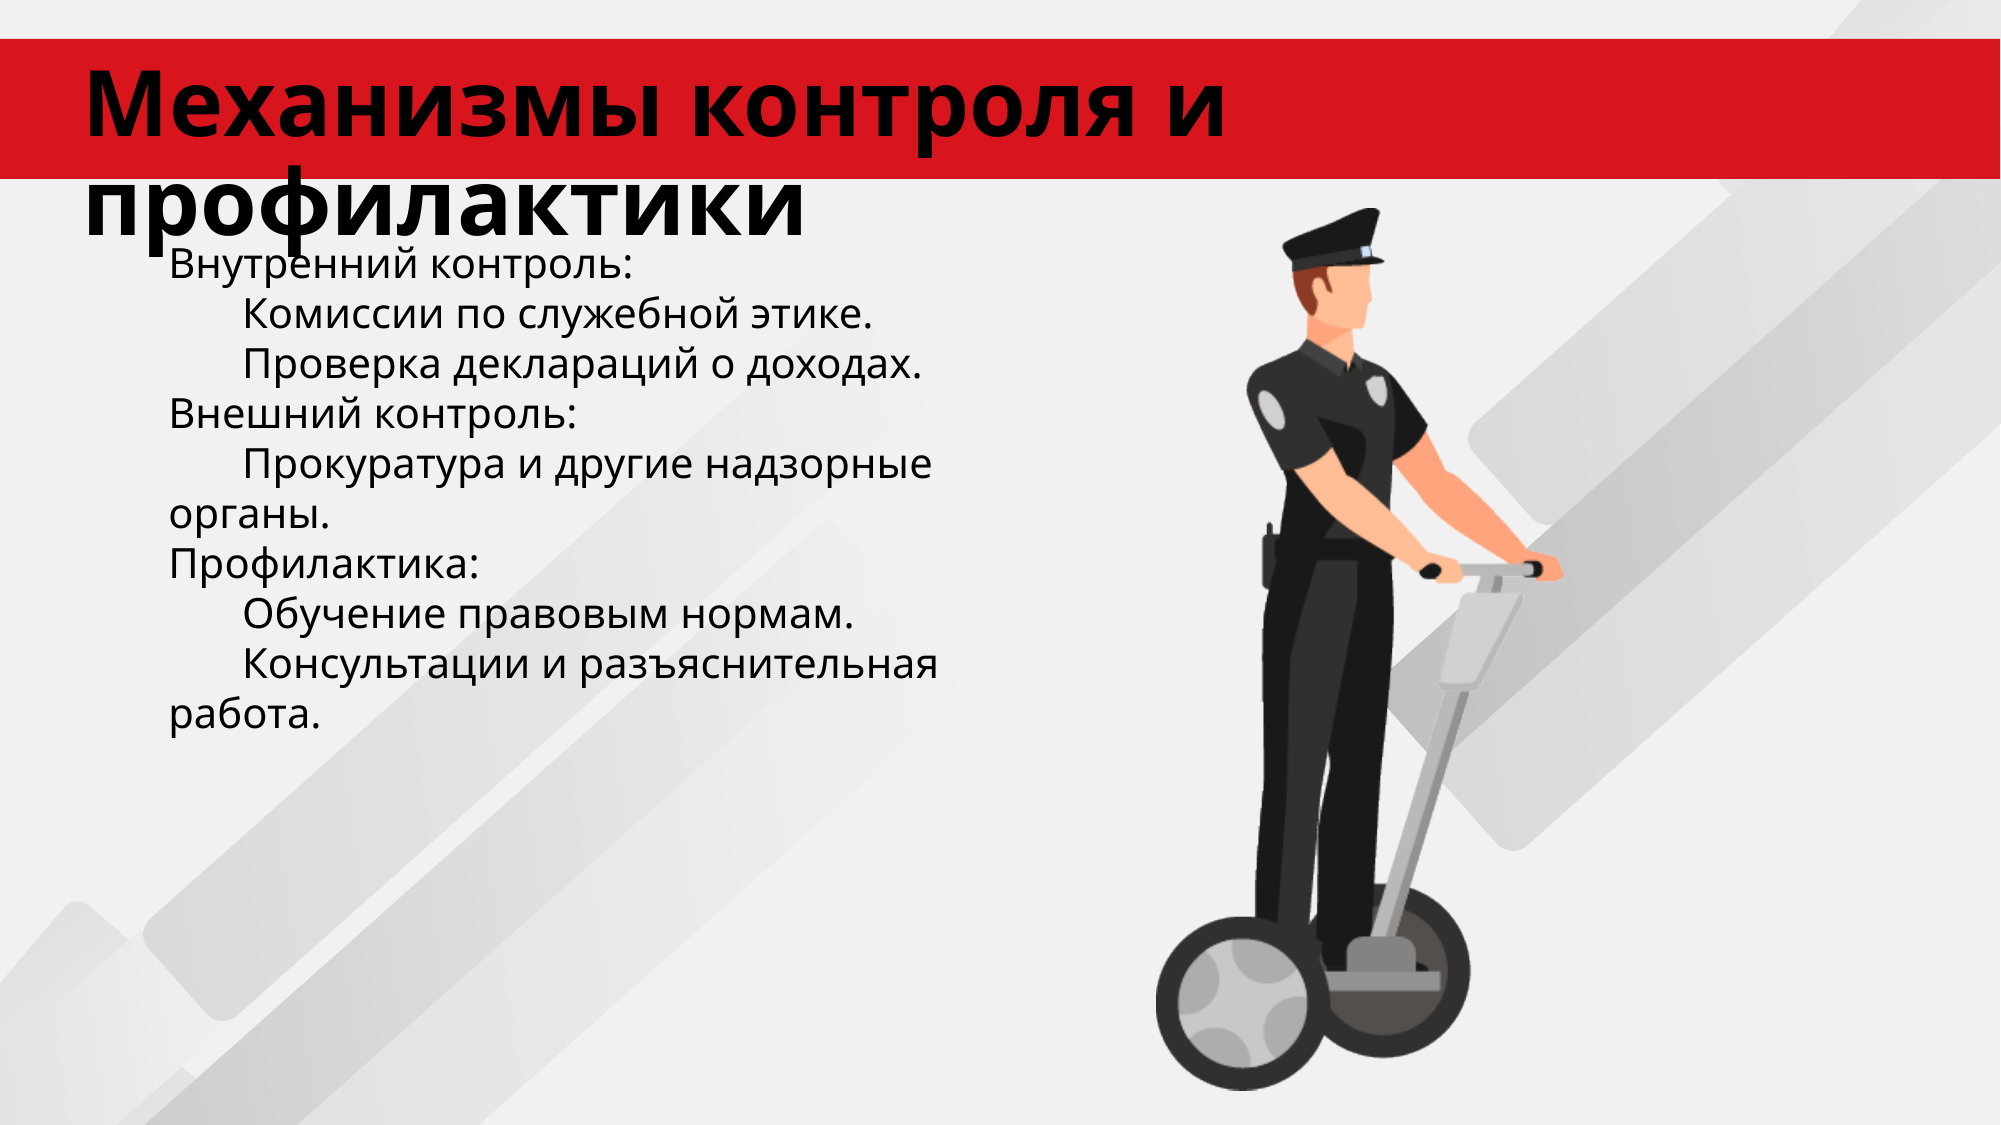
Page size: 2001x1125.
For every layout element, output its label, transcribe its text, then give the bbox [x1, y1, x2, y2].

text_box Механизмы контроля и профилактики [67, 50, 1865, 198]
text_box [0, 38, 2000, 179]
picture [1156, 208, 1564, 1091]
text_box Внутренний контроль: Комиссии по служебной этике. Проверка деклараций о доходах. Внешний контроль: Прокуратура и другие надзорные органы. Профилактика: Обучение правовым нормам. Консультации и разъяснительная работа. [153, 229, 1015, 795]
